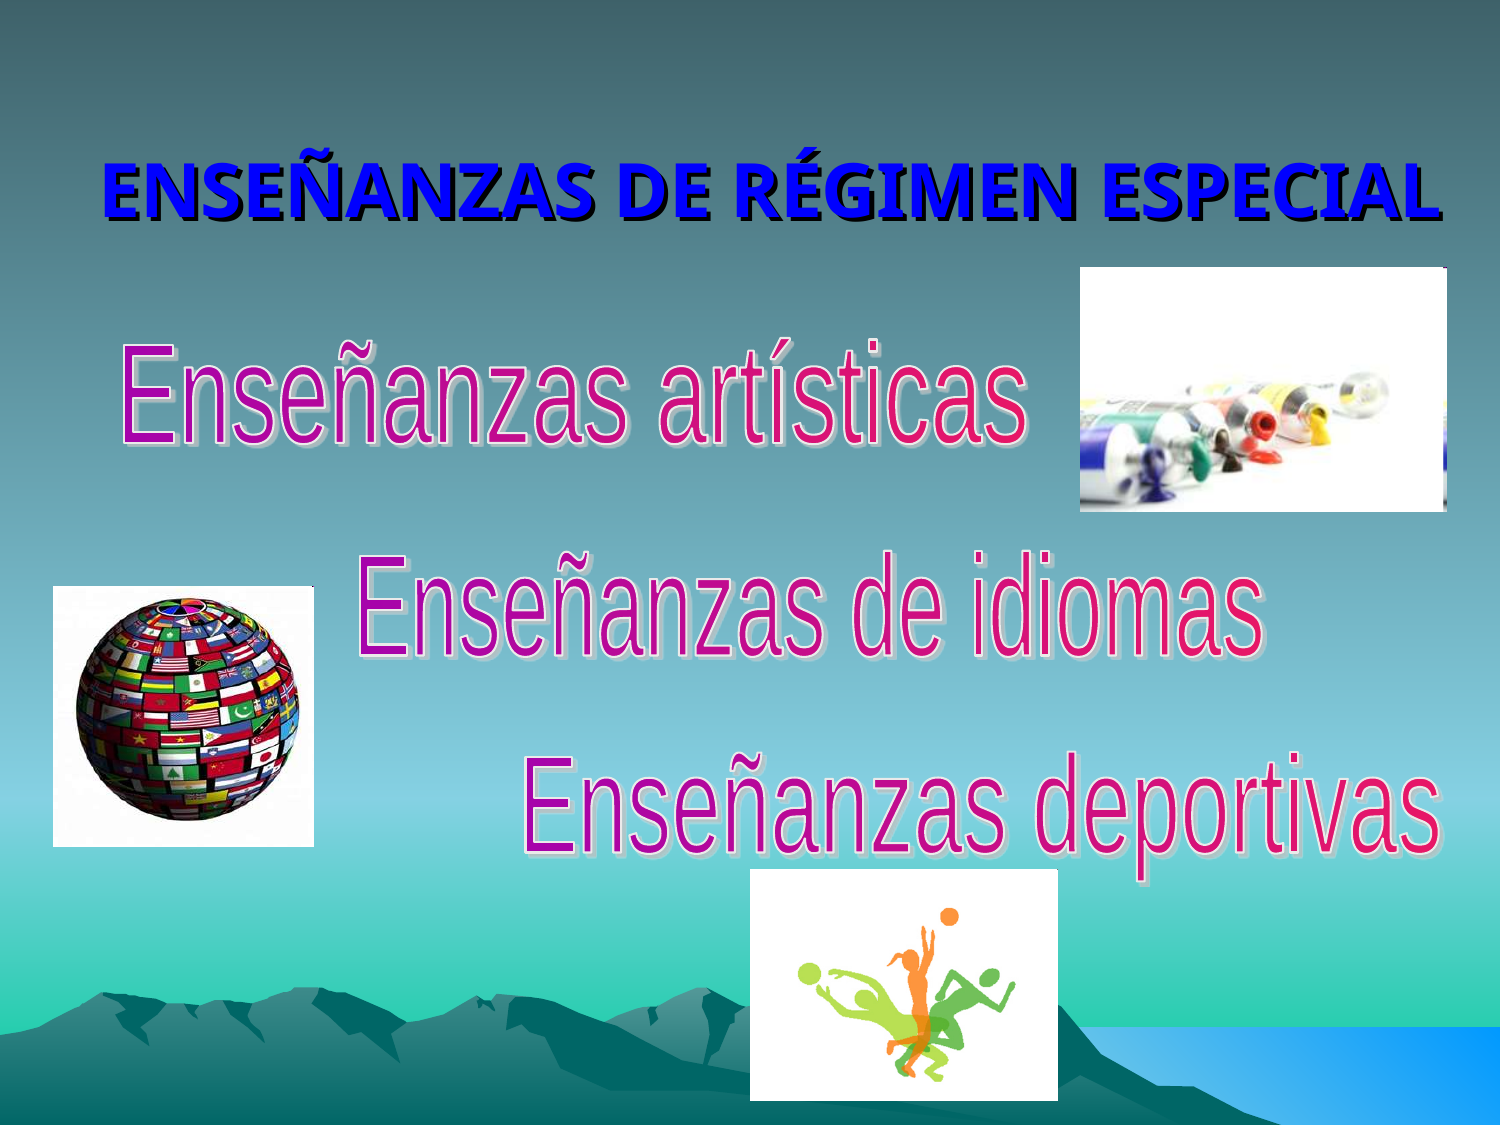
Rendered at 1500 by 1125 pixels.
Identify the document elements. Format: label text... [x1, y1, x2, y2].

text_box Enseñanzas de idiomas [1224, 577, 1262, 657]
text_box Enseñanzas artísticas [659, 366, 708, 445]
picture [750, 869, 1058, 1101]
text_box Enseñanzas artísticas [335, 366, 375, 443]
text_box Enseñanzas deportivas [965, 777, 1005, 854]
text_box Enseñanzas deportivas [1351, 777, 1398, 854]
text_box Enseñanzas artísticas [488, 367, 527, 443]
text_box Enseñanzas artísticas [535, 366, 583, 445]
text_box Enseñanzas artísticas [792, 366, 834, 445]
text_box Enseñanzas deportivas [1183, 777, 1226, 854]
text_box Enseñanzas artísticas [887, 366, 928, 445]
text_box Enseñanzas deportivas [773, 777, 820, 854]
text_box Enseñanzas de idiomas [1058, 577, 1099, 657]
text_box Enseñanzas artísticas [773, 367, 782, 443]
text_box Enseñanzas deportivas [1085, 777, 1127, 854]
text_box Enseñanzas artísticas [984, 366, 1026, 445]
text_box Enseñanzas de idiomas [649, 577, 687, 656]
text_box Enseñanzas artísticas [838, 350, 863, 444]
text_box Enseñanzas deportivas [675, 777, 717, 854]
text_box Enseñanzas de idiomas [991, 550, 1031, 657]
text_box Enseñanzas deportivas [825, 777, 864, 853]
text_box Enseñanzas de idiomas [554, 577, 592, 656]
text_box Enseñanzas deportivas [1399, 777, 1439, 854]
text_box Enseñanzas deportivas [726, 777, 765, 853]
text_box Enseñanzas deportivas [730, 752, 762, 771]
text_box Enseñanzas artísticas [280, 366, 325, 445]
text_box Enseñanzas artísticas [585, 366, 627, 445]
text_box Enseñanzas de idiomas [738, 577, 783, 657]
text_box Enseñanzas de idiomas [600, 577, 645, 657]
text_box Enseñanzas de idiomas [504, 577, 545, 657]
text_box Enseñanzas de idiomas [785, 577, 823, 657]
text_box Enseñanzas artísticas [934, 366, 983, 445]
text_box Enseñanzas artísticas [869, 367, 878, 443]
title ENSEÑANZAS DE RÉGIMEN ESPECIAL [41, 45, 1500, 244]
text_box Enseñanzas deportivas [1136, 777, 1177, 882]
text_box Enseñanzas deportivas [1289, 778, 1298, 853]
text_box Enseñanzas de idiomas [1041, 579, 1049, 656]
text_box Enseñanzas deportivas [583, 777, 622, 853]
text_box Enseñanzas de idiomas [360, 555, 407, 656]
text_box Enseñanzas de idiomas [695, 579, 731, 656]
picture [53, 586, 314, 847]
text_box Enseñanzas de idiomas [974, 579, 983, 656]
text_box Enseñanzas deportivas [1235, 777, 1258, 853]
text_box Enseñanzas artísticas [232, 366, 274, 445]
text_box Enseñanzas artísticas [438, 366, 479, 443]
text_box Enseñanzas deportivas [917, 777, 963, 854]
text_box Enseñanzas artísticas [339, 340, 372, 360]
text_box Enseñanzas deportivas [525, 756, 574, 853]
text_box Enseñanzas de idiomas [1177, 577, 1222, 657]
text_box Enseñanzas deportivas [629, 777, 669, 854]
text_box Enseñanzas de idiomas [1108, 577, 1169, 656]
picture [1080, 267, 1447, 512]
text_box Enseñanzas artísticas [770, 337, 790, 360]
text_box Enseñanzas artísticas [739, 350, 764, 444]
text_box Enseñanzas deportivas [1260, 762, 1284, 854]
text_box Enseñanzas artísticas [184, 366, 225, 443]
text_box Enseñanzas artísticas [713, 366, 738, 443]
text_box Enseñanzas deportivas [872, 778, 910, 853]
text_box Enseñanzas de idiomas [900, 577, 942, 657]
text_box Enseñanzas deportivas [1035, 751, 1076, 854]
text_box Enseñanzas de idiomas [415, 577, 453, 656]
text_box Enseñanzas de idiomas [853, 550, 892, 657]
text_box Enseñanzas deportivas [1303, 778, 1348, 853]
text_box Enseñanzas de idiomas [558, 551, 589, 571]
text_box Enseñanzas artísticas [123, 344, 175, 443]
text_box Enseñanzas de idiomas [460, 577, 498, 657]
text_box Enseñanzas artísticas [384, 366, 433, 445]
